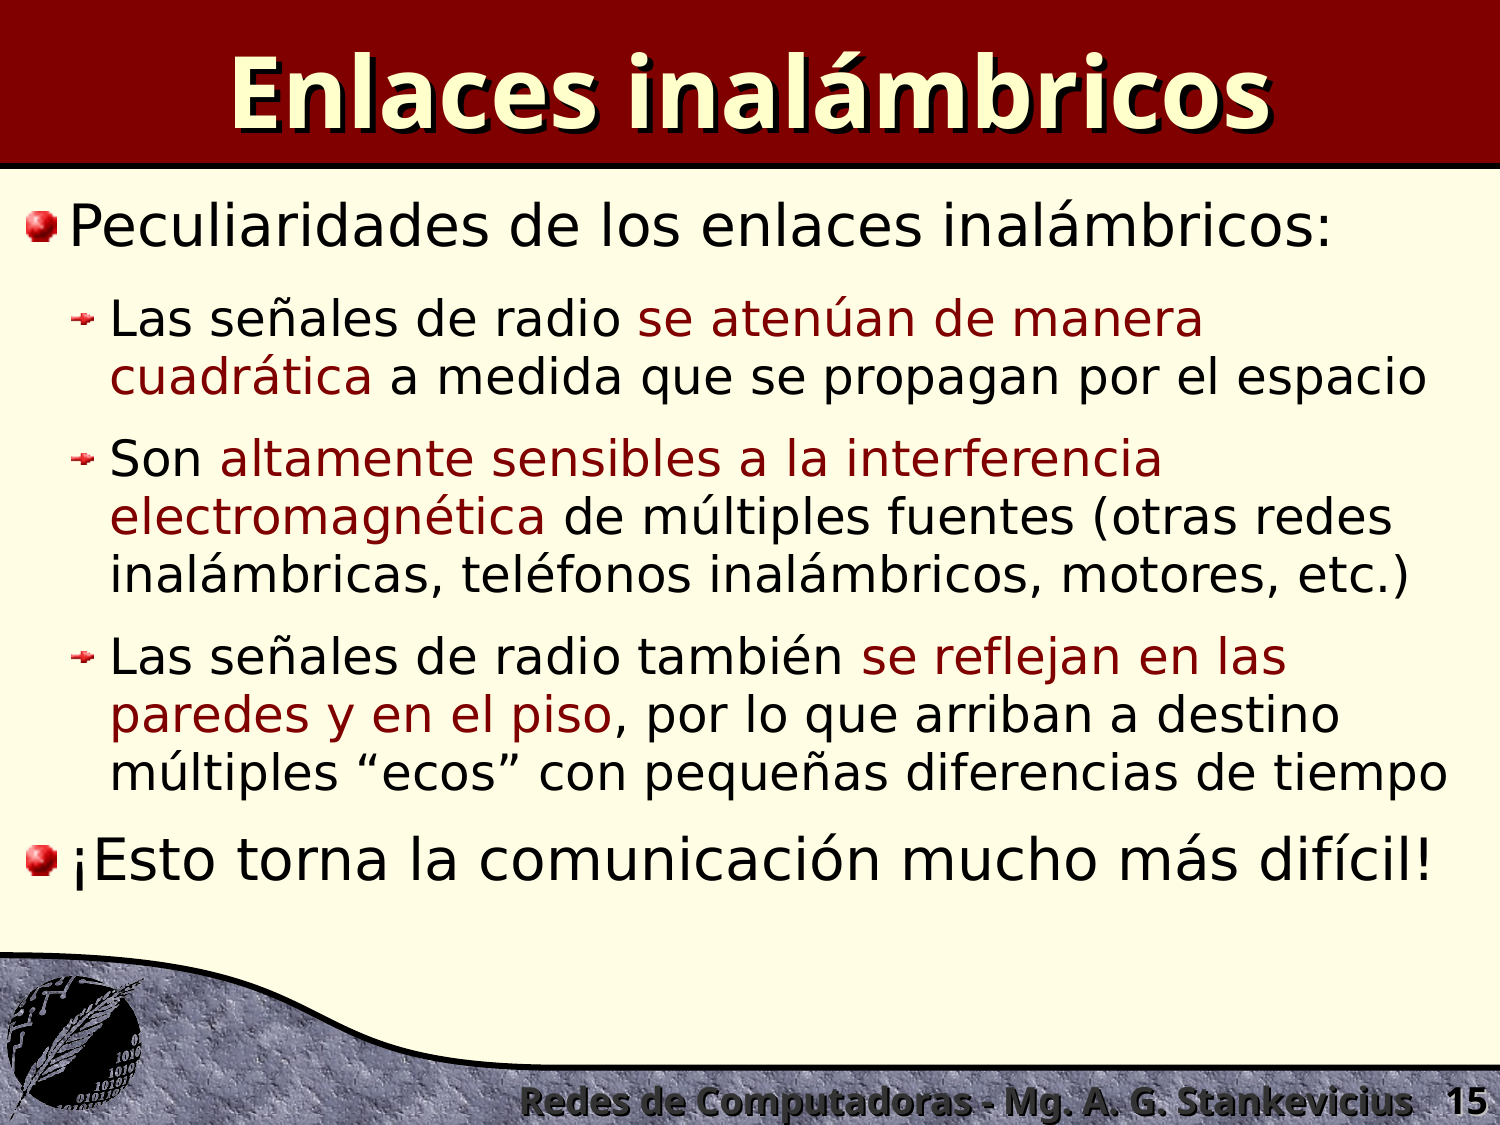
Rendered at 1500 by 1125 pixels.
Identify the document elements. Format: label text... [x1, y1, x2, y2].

title Enlaces inalámbricos [15, 5, 1485, 160]
picture [0, 959, 1500, 1125]
picture [790, 1100, 795, 1110]
picture [1047, 1100, 1054, 1110]
list Peculiaridades de los enlaces inalámbricos: Las señales de radio se atenúan de manera cuadrática a medida que se propagan por el espacio Son altamente sensibles a la interferencia electromagnética de múltiples fuentes (otras redes inalámbricas, teléfonos inalámbricos, motores, etc.) Las señales de radio también se reflejan en las paredes y en el piso, por lo que arriban a destino múltiples “ecos” con pequeñas diferencias de tiempo ¡Esto torna la comunicación mucho más difícil! [11, 192, 1486, 921]
